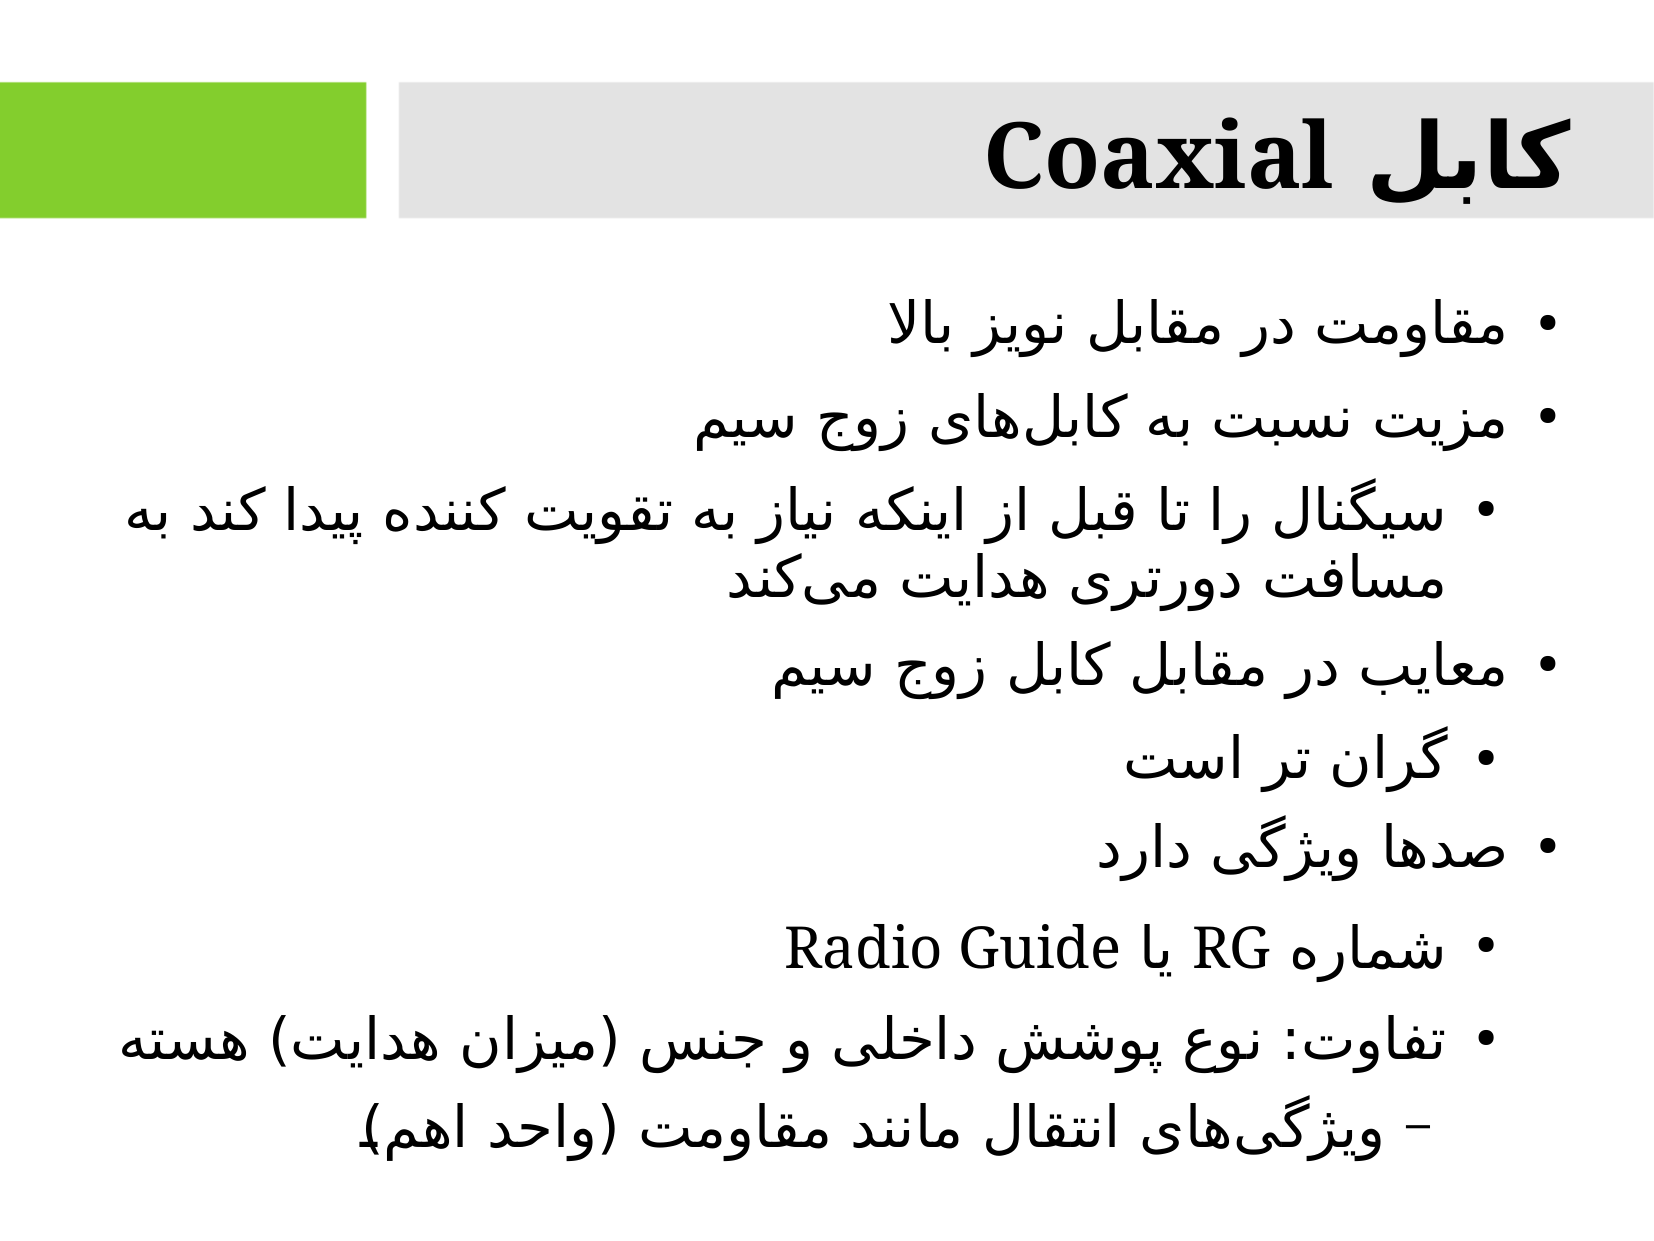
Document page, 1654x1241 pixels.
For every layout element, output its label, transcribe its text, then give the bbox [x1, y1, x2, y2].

list مقاومت در مقابل نویز بالا مزیت نسبت به کابل‌های زوج سیم سیگنال را تا قبل از اینکه نیاز به تقویت کننده پیدا کند به مسافت دورتری هدایت می‌کند معایب در مقابل کابل زوج سیم گران تر است صدها ویژگی دارد شماره RG یا Radio Guide تفاوت: نوع پوشش داخلی و جنس (میزان هدایت) هسته ویژگی‌های انتقال مانند مقاومت (واحد اهم) [82, 290, 1571, 1182]
picture [0, 0, 1654, 1241]
title کابل Coaxial [82, 49, 1571, 257]
